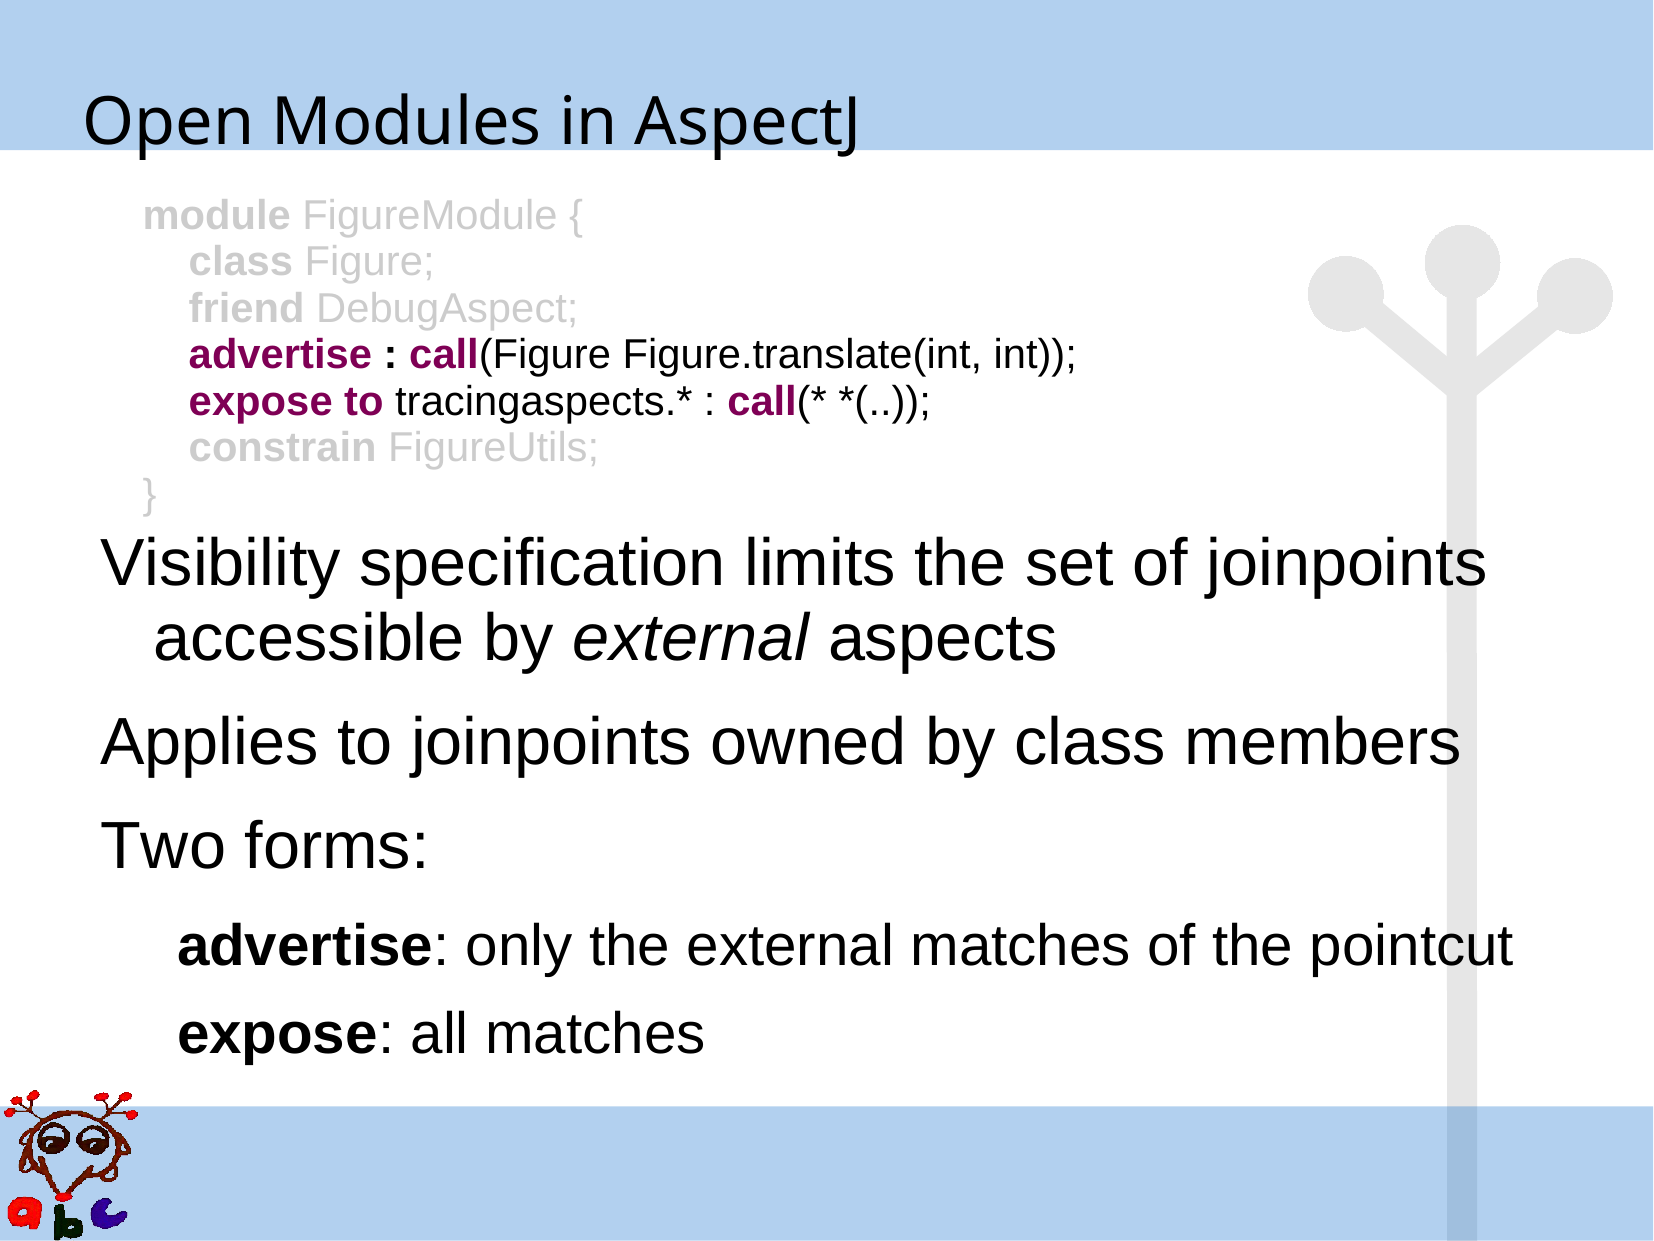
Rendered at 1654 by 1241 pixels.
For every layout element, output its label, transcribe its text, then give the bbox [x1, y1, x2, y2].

picture [0, 1088, 139, 1241]
text_box module FigureModule { class Figure; friend DebugAspect; advertise : call(Figure Figure.translate(int, int)); expose to tracingaspects.* : call(* *(..)); constrain FigureUtils; } [141, 186, 1126, 523]
list Visibility specification limits the set of joinpoints accessible by external aspects Applies to joinpoints owned by class members Two forms: advertise: only the external matches of the pointcut expose: all matches [82, 525, 1571, 1070]
title Open Modules in AspectJ [82, 49, 1576, 188]
